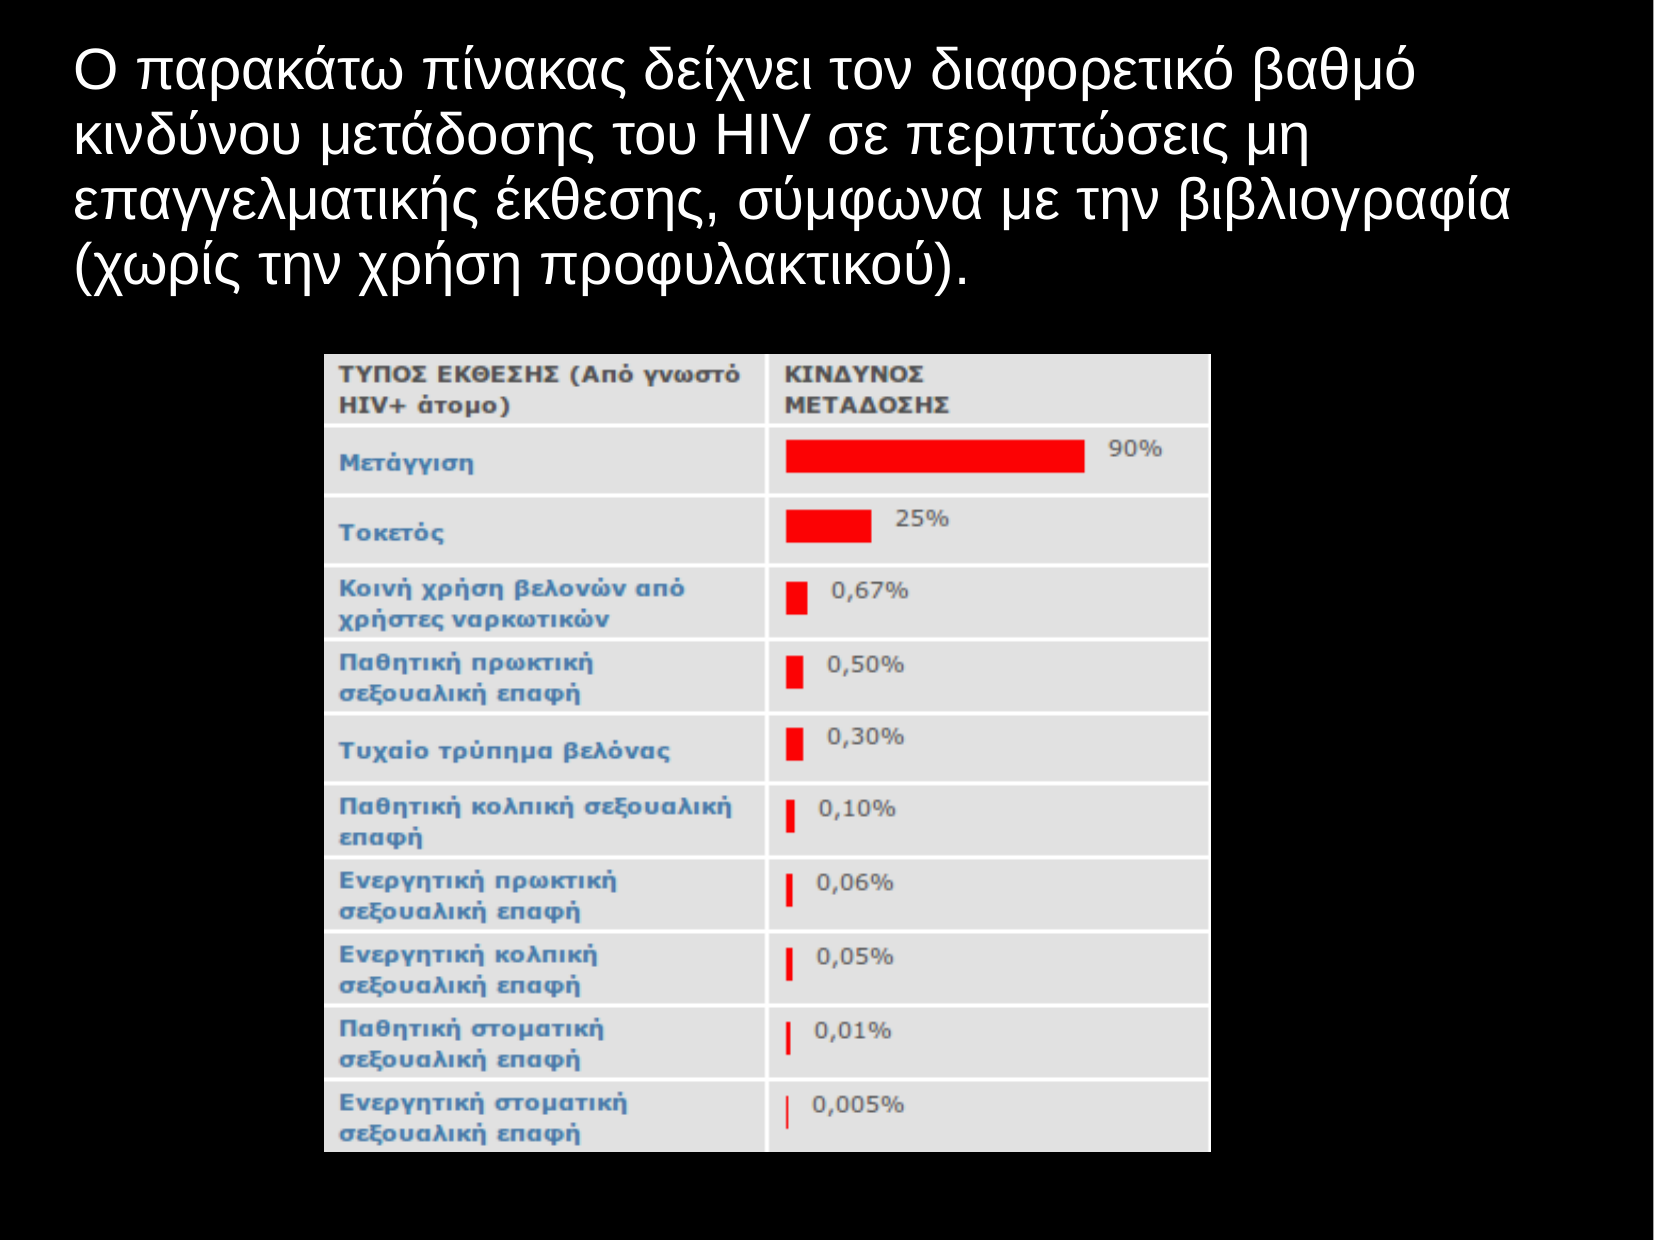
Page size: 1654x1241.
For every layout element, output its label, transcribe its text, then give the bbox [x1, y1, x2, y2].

text_box Ο παρακάτω πίνακας δείχνει τον διαφορετικό βαθμό κινδύνου μετάδοσης του HIV σε περιπτώσεις μη επαγγελματικής έκθεσης, σύμφωνα με την βιβλιογραφία (χωρίς την χρήση προφυλακτικού). [59, 29, 1625, 395]
picture [324, 354, 1211, 1152]
